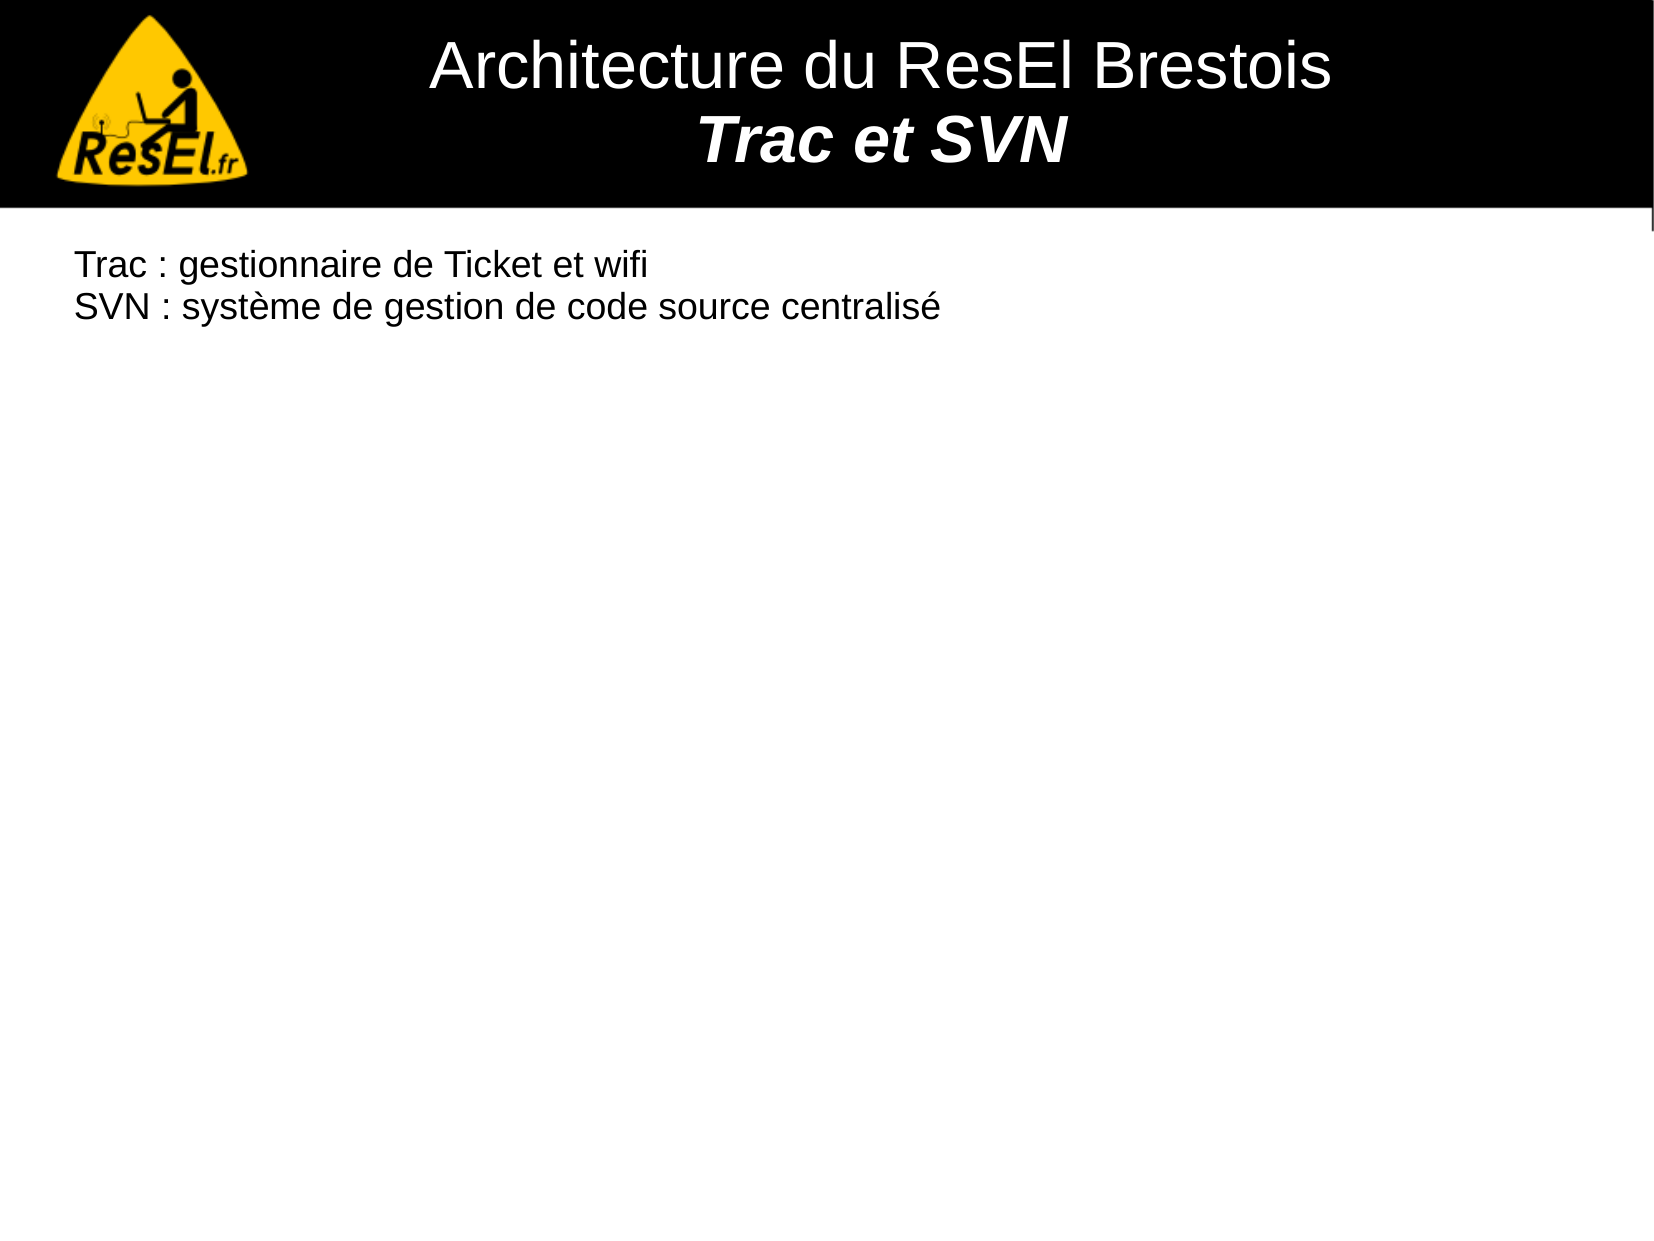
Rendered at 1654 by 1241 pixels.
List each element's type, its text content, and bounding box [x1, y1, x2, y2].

picture [0, 0, 1654, 1241]
title Architecture du ResEl Brestois Trac et SVN [275, 27, 1489, 178]
text_box Trac : gestionnaire de Ticket et wifi SVN : système de gestion de code source centralisé [59, 236, 1654, 336]
